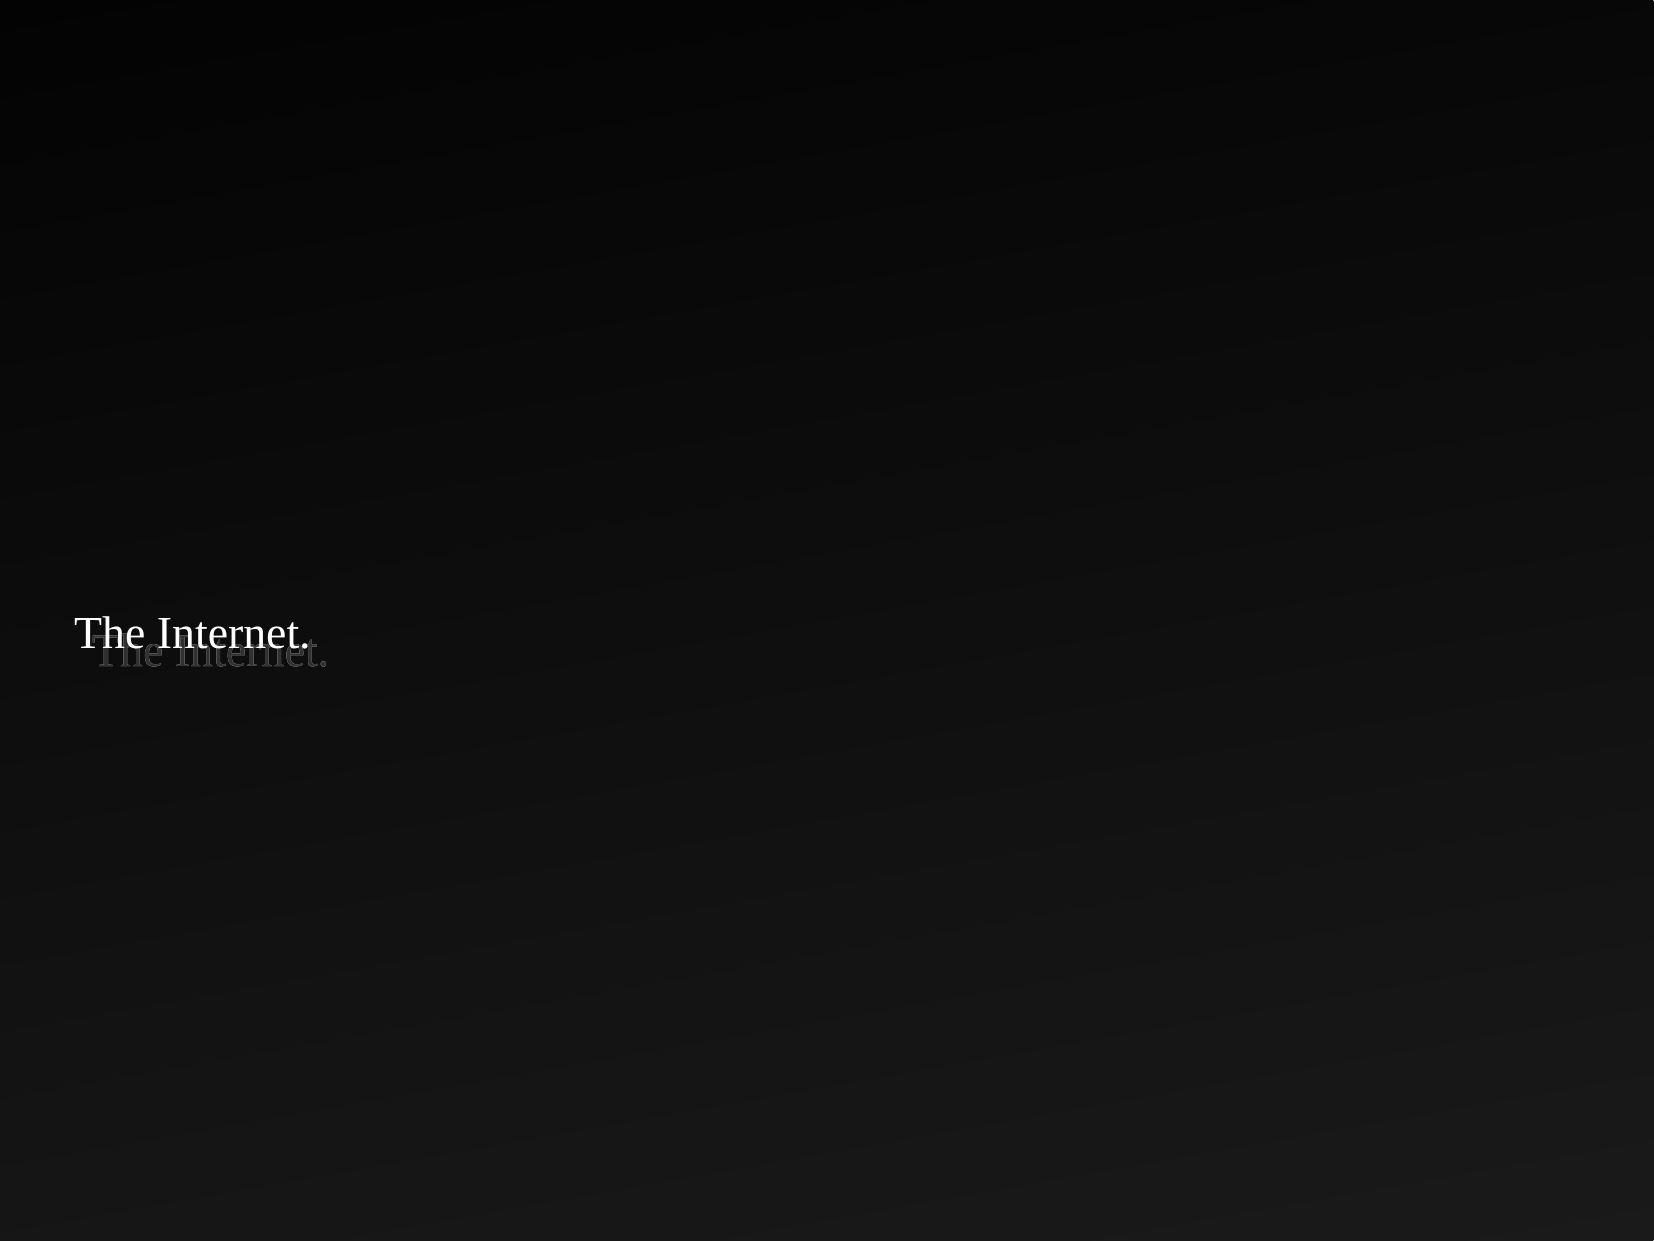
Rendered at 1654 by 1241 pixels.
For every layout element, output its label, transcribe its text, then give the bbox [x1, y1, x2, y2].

text_box The Internet. [59, 600, 326, 666]
